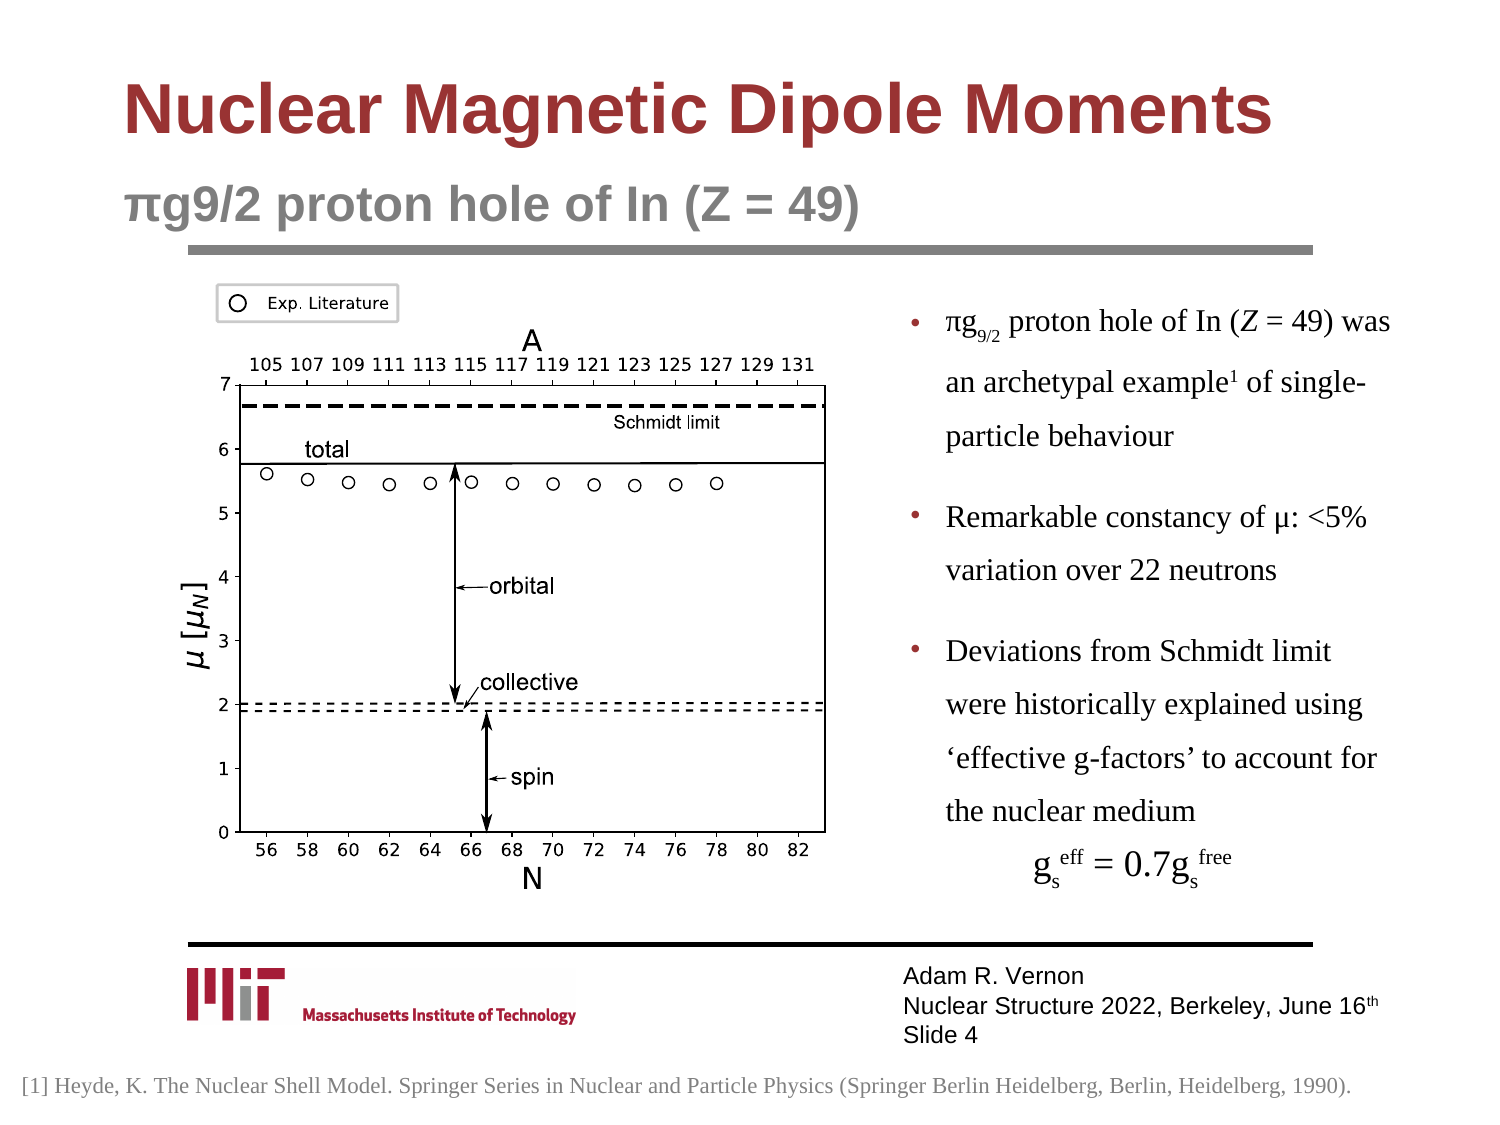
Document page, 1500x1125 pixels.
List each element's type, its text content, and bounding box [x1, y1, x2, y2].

list πg9/2 proton hole of In (Z = 49) was an archetypal example1 of single-particle behaviour Remarkable constancy of μ: <5% variation over 22 neutrons Deviations from Schmidt limit were historically explained using ‘effective g-factors’ to account for the nuclear medium [894, 200, 1406, 839]
picture [180, 283, 827, 889]
text_box [1] Heyde, K. The Nuclear Shell Model. Springer Series in Nuclear and Particle Physics (Springer Berlin Heidelberg, Berlin, Heidelberg, 1990). [6, 1062, 1375, 1125]
text_box Adam R. Vernon Nuclear Structure 2022, Berkeley, June 16th Slide 4 [888, 952, 1416, 1077]
title Nuclear Magnetic Dipole Moments πg9/2 proton hole of In (Z = 49) [108, 23, 1418, 272]
picture [187, 968, 576, 1025]
list gseff = 0.7gsfree [980, 744, 1323, 910]
